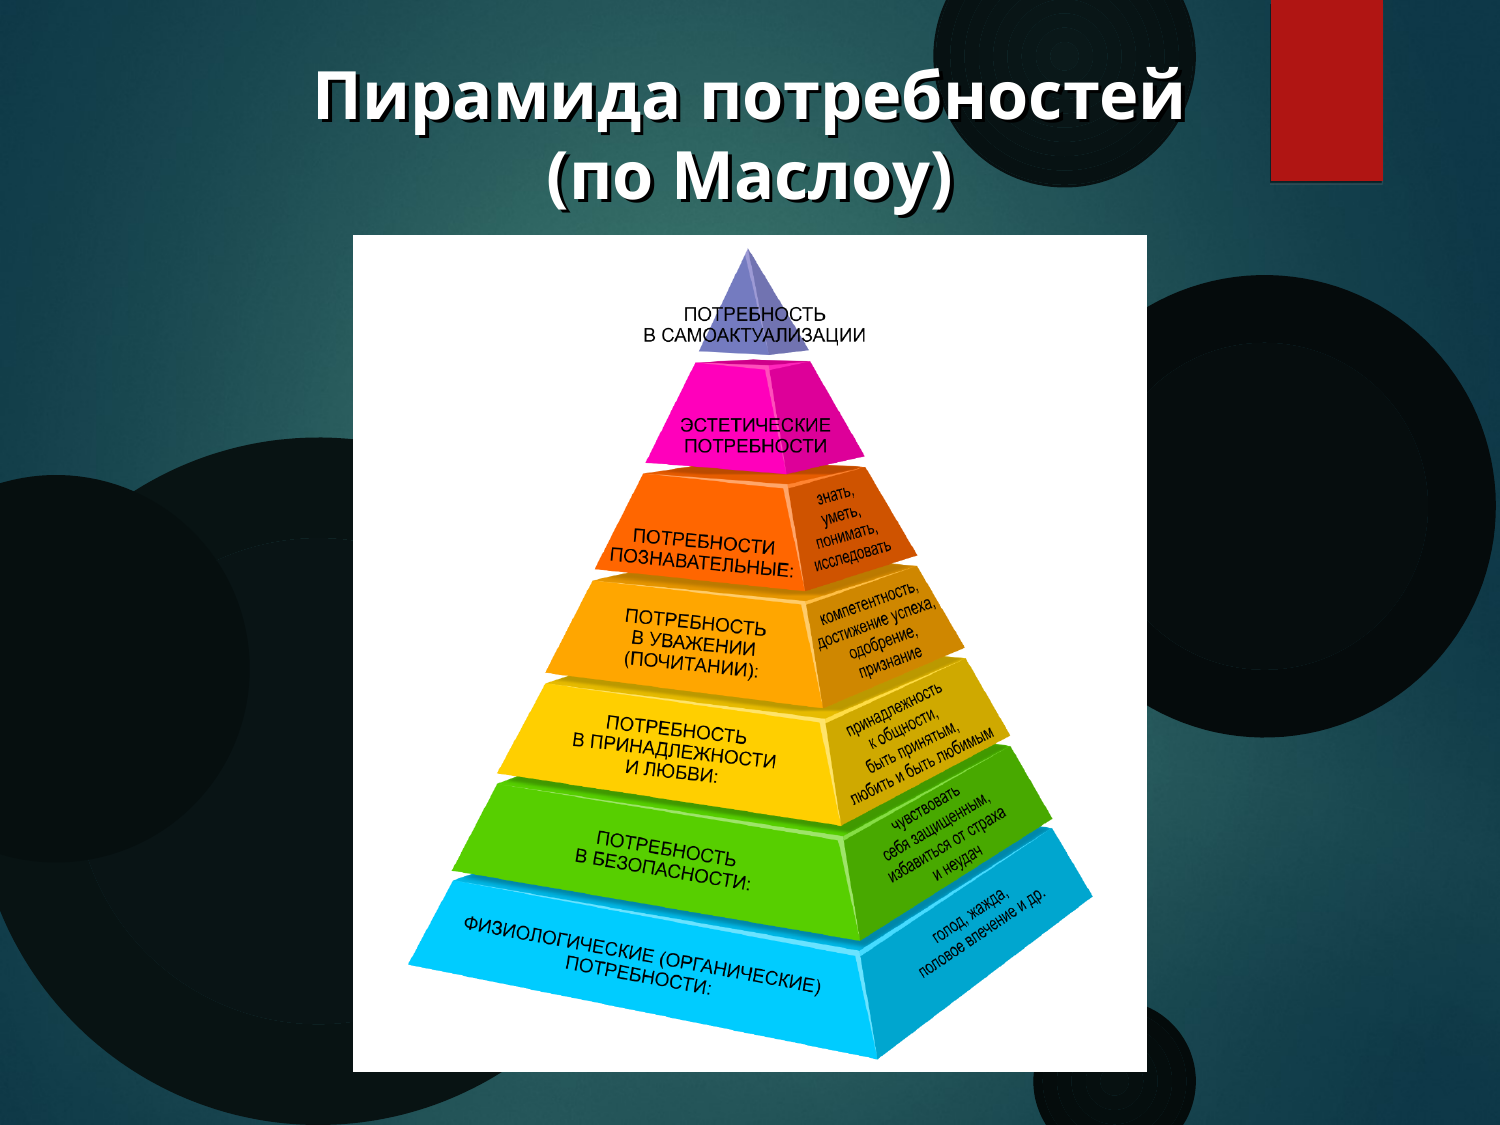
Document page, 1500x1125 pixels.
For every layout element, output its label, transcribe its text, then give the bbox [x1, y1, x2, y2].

title Пирамида потребностей (по Маслоу) [75, 45, 1426, 233]
picture [353, 235, 1147, 1072]
